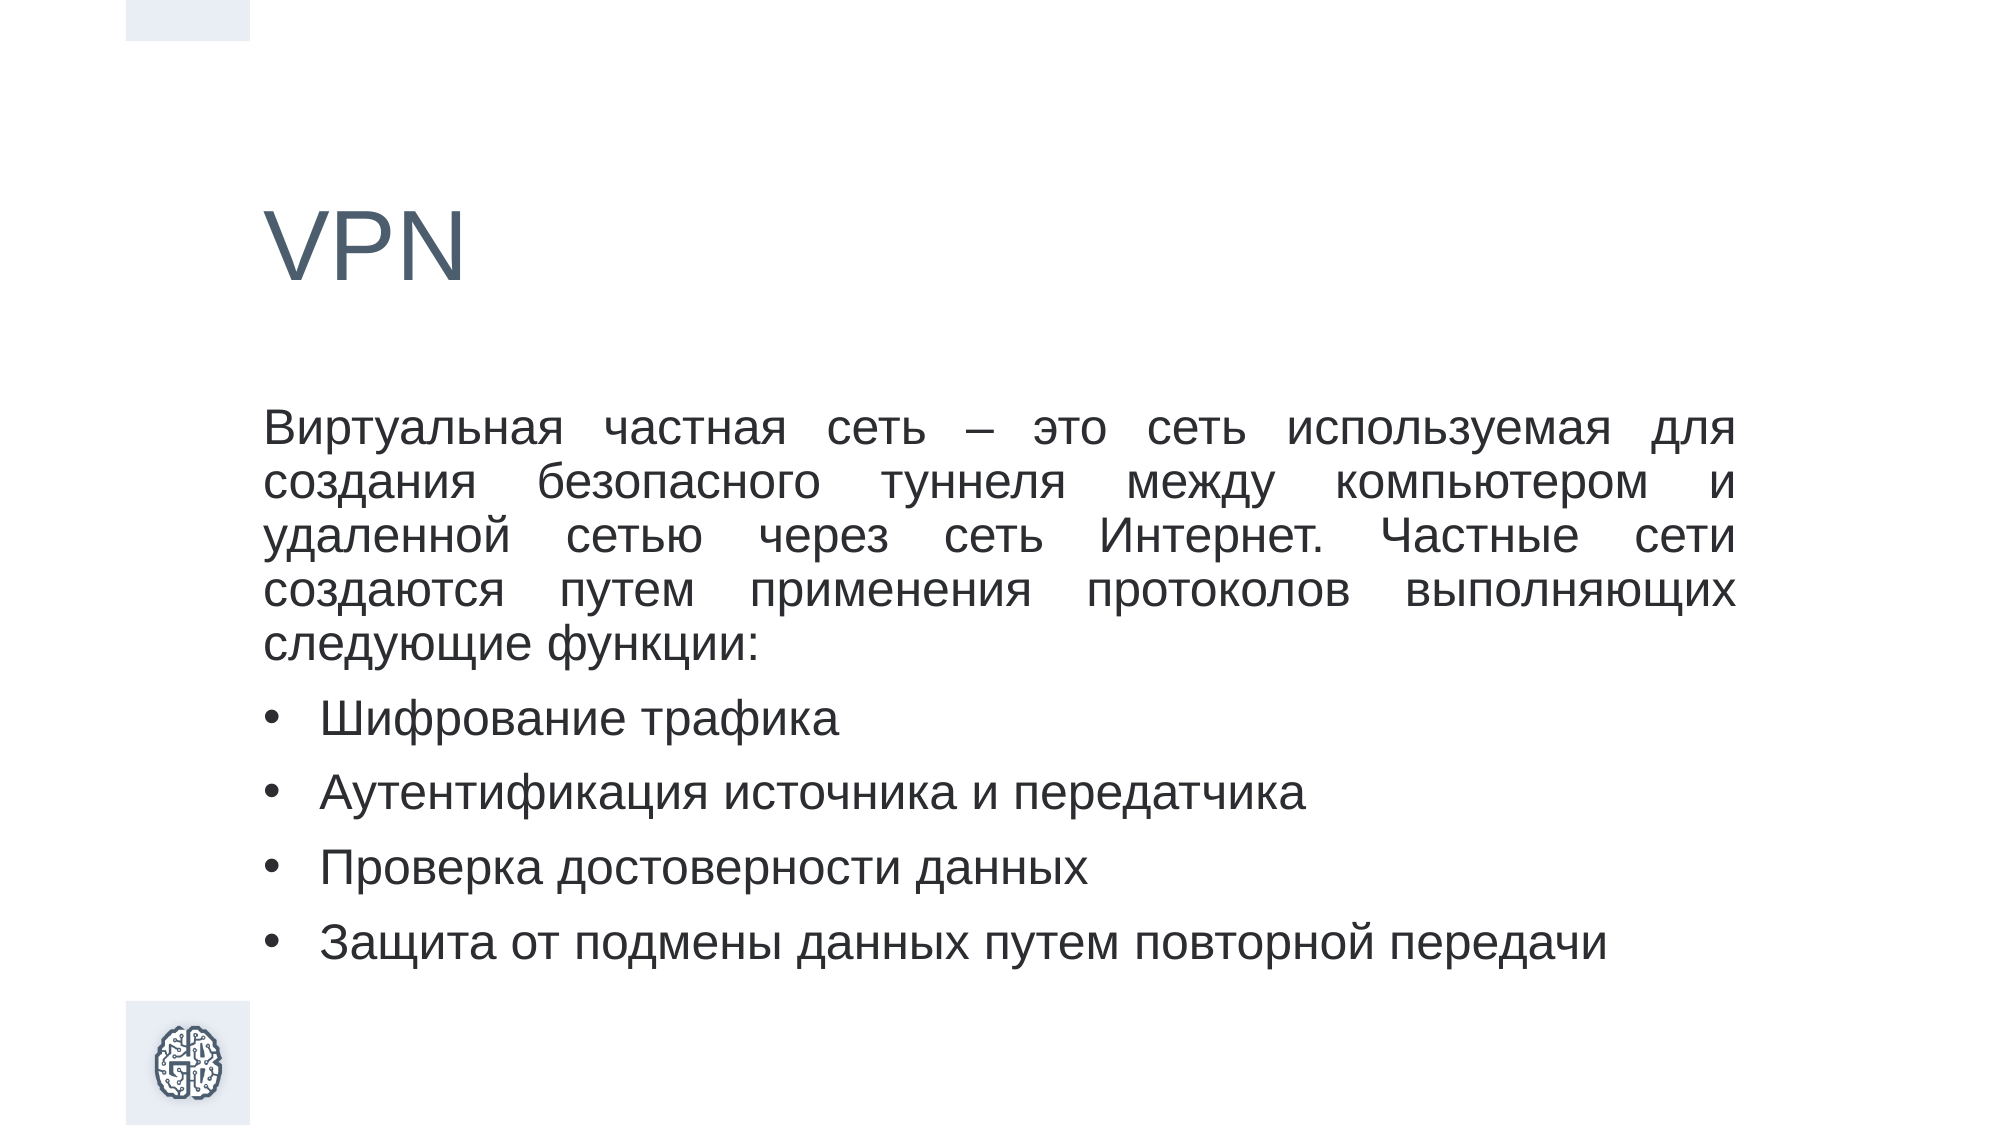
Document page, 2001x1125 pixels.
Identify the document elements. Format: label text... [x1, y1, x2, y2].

list Виртуальная частная сеть – это сеть используемая для создания безопасного туннеля между компьютером и удаленной сетью через сеть Интернет. Частные сети создаются путем применения протоколов выполняющих следующие функции: Шифрование трафика Аутентификация источника и передатчика Проверка достоверности данных Защита от подмены данных путем повторной передачи [248, 431, 1752, 941]
picture [144, 1016, 232, 1110]
title VPN [248, 124, 1752, 372]
